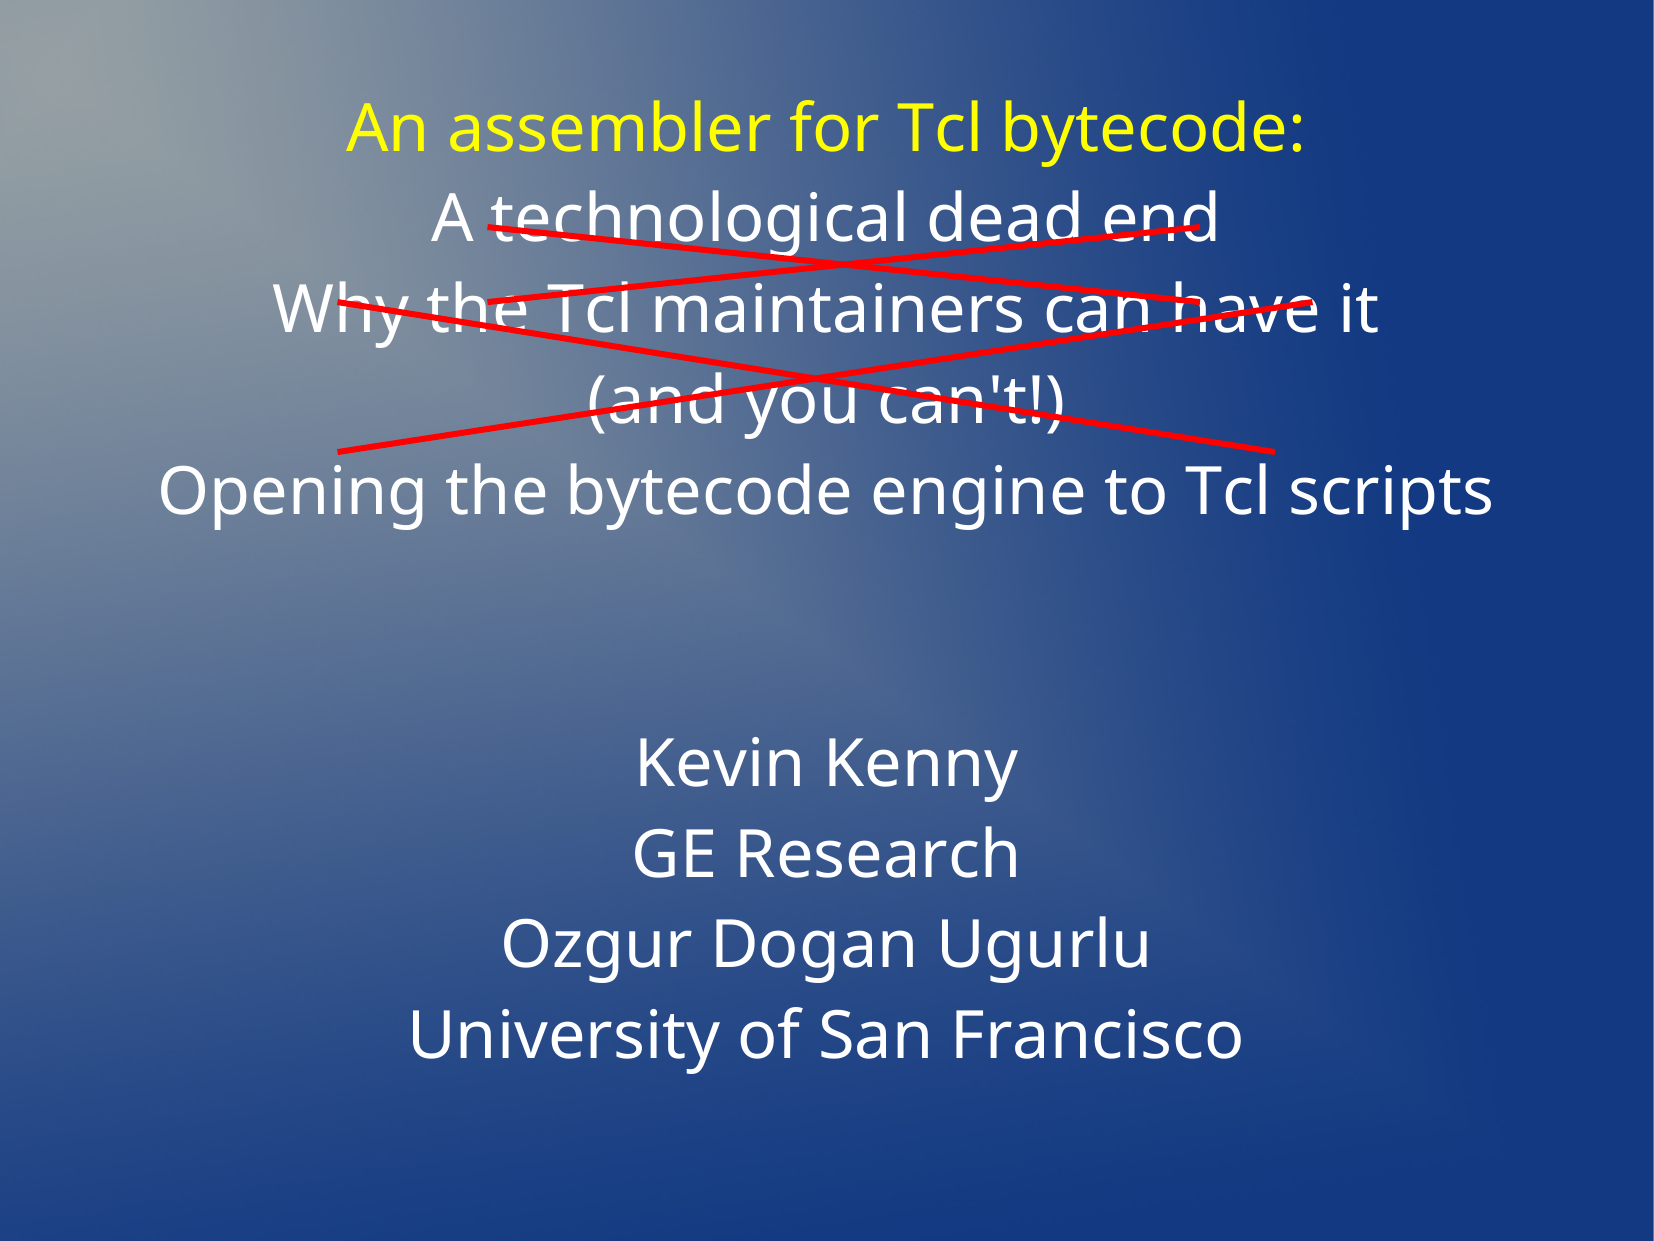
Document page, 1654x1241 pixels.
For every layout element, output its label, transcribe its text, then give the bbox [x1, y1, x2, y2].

picture [0, 0, 1654, 1241]
subtitle An assembler for Tcl bytecode: A technological dead end Why the Tcl maintainers can have it (and you can't!) Opening the bytecode engine to Tcl scripts Kevin Kenny GE Research Ozgur Dogan Ugurlu University of San Francisco [82, 56, 1571, 1102]
